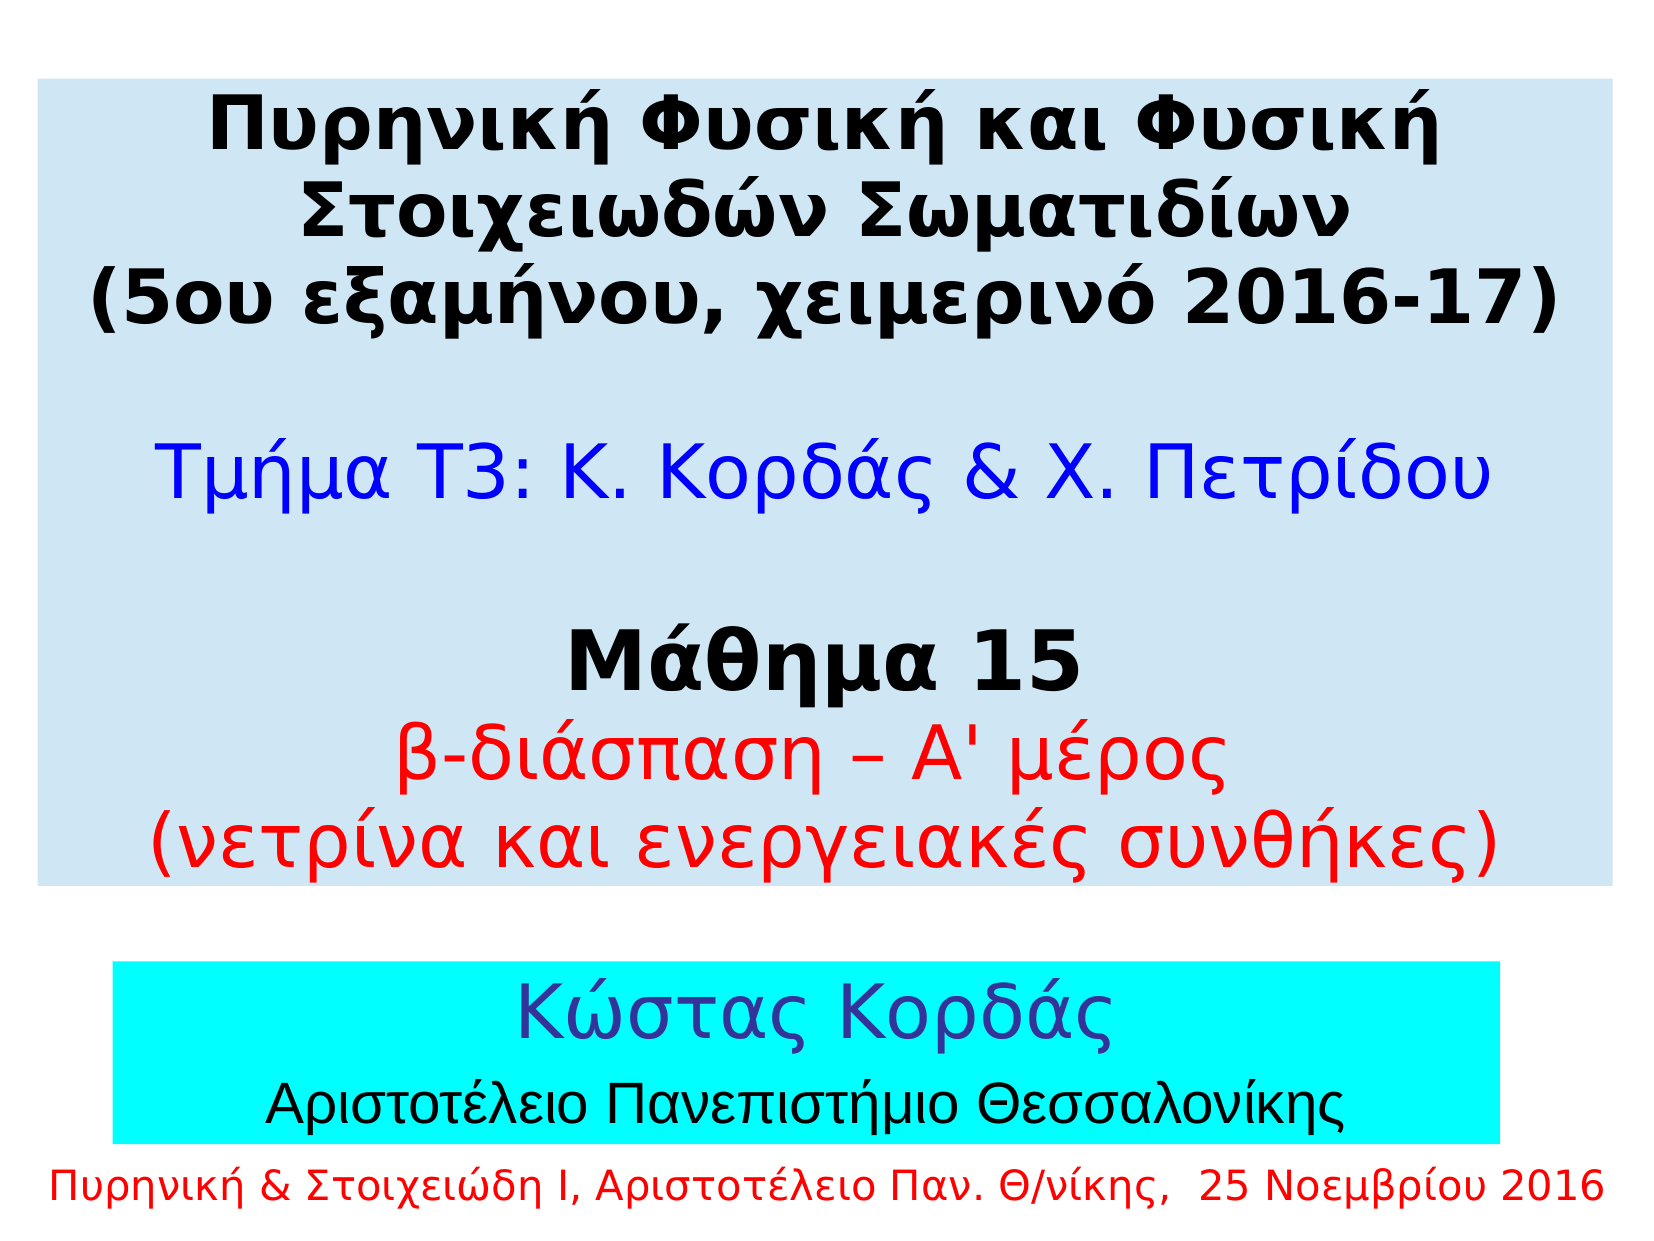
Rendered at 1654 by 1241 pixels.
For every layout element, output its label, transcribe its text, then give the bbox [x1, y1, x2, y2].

text_box Πυρηνική & Στοιχειώδη Ι, Αριστοτέλειο Παν. Θ/νίκης, 25 Νοεμβρίου 2016 [33, 1154, 1623, 1219]
title Πυρηνική Φυσική και Φυσική Στοιχειωδών Σωματιδίων (5ου εξαμήνου, χειμερινό 2016-17) Τμήμα T3: Κ. Κορδάς & X. Πετρίδου Μάθημα 15 β-διάσπαση – Α' μέρος (νετρίνα και ενεργειακές συνθήκες) [37, 78, 1613, 886]
text_box Κώστας Κορδάς Αριστοτέλειο Πανεπιστήμιο Θεσσαλονίκης [112, 961, 1501, 1145]
